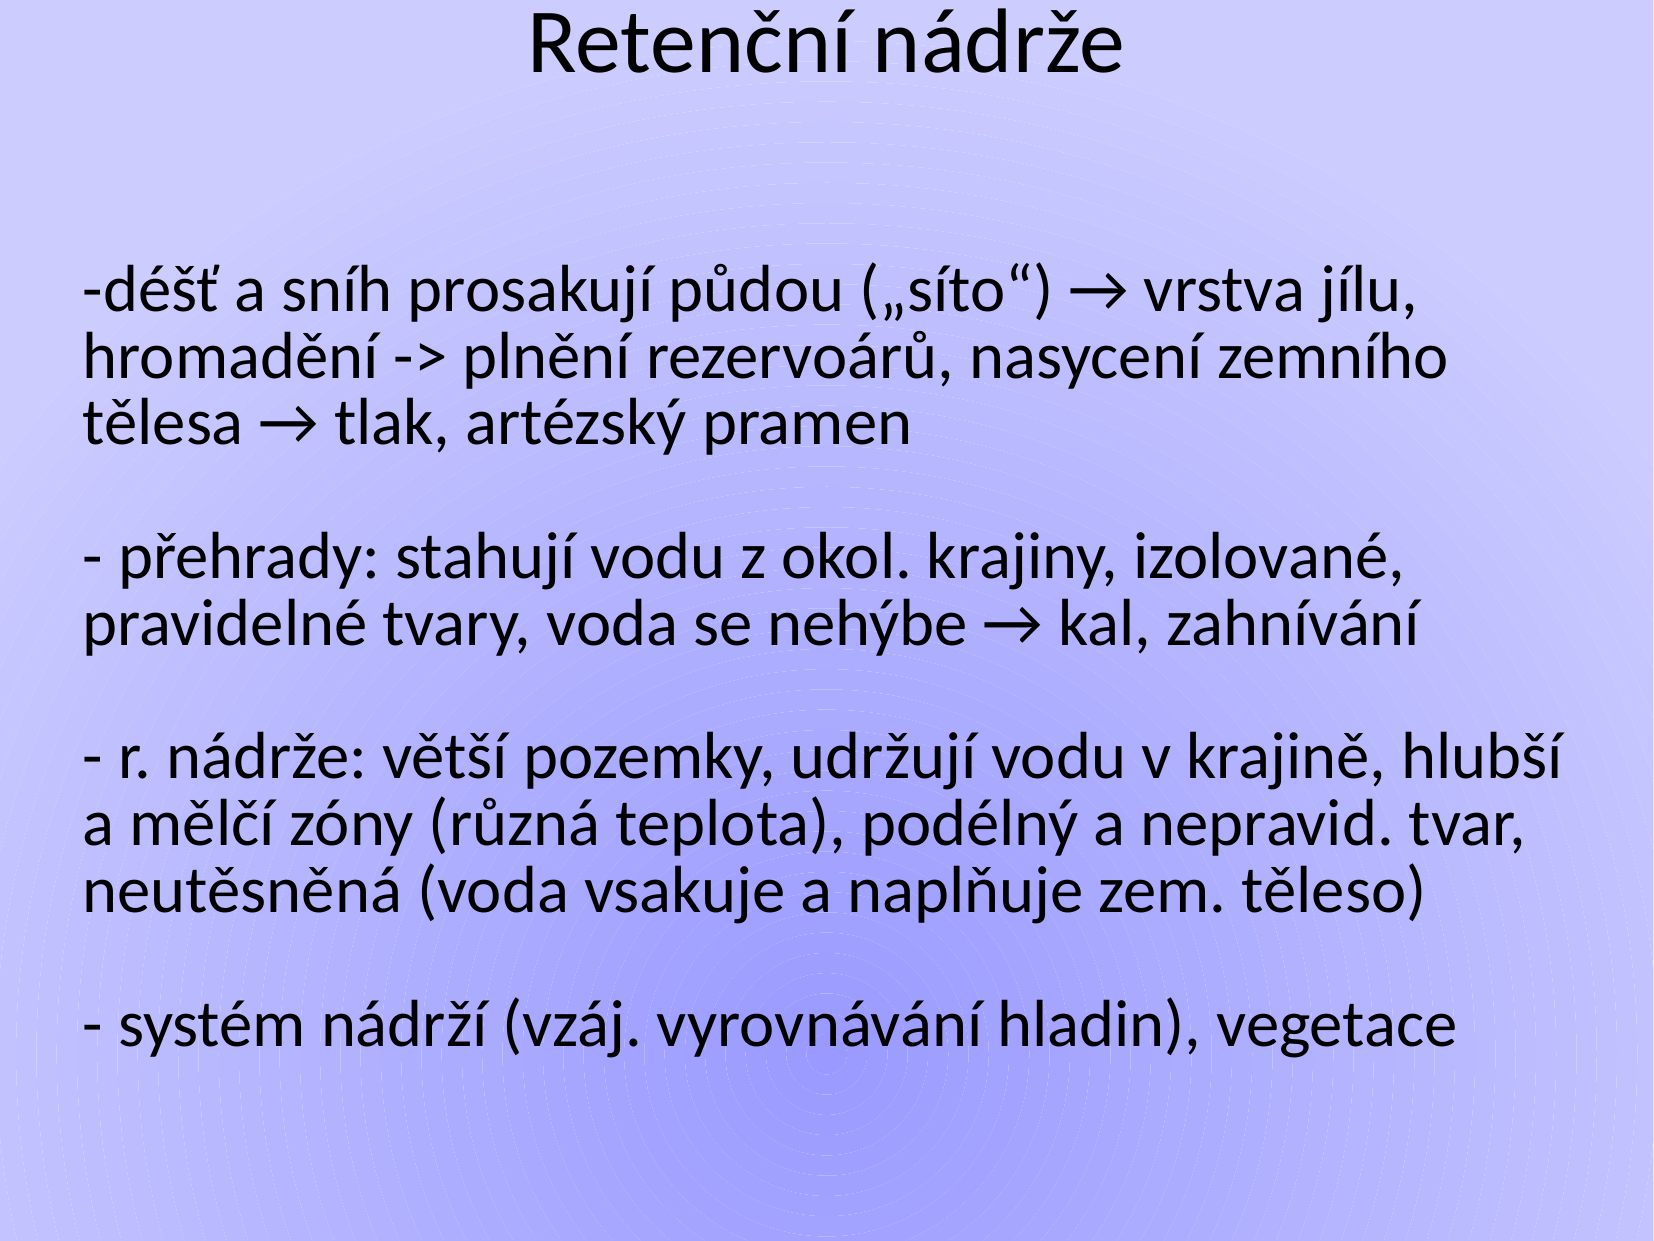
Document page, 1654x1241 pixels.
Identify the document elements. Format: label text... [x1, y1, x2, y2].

subtitle -déšť a sníh prosakují půdou („síto“) → vrstva jílu, hromadění -> plnění rezervoárů, nasycení zemního tělesa → tlak, artézský pramen - přehrady: stahují vodu z okol. krajiny, izolované, pravidelné tvary, voda se nehýbe → kal, zahnívání - r. nádrže: větší pozemky, udržují vodu v krajině, hlubší a mělčí zóny (různá teplota), podélný a nepravid. tvar, neutěsněná (voda vsakuje a naplňuje zem. těleso) - systém nádrží (vzáj. vyrovnávání hladin), vegetace [82, 154, 1571, 1241]
title Retenční nádrže [82, 0, 1571, 154]
